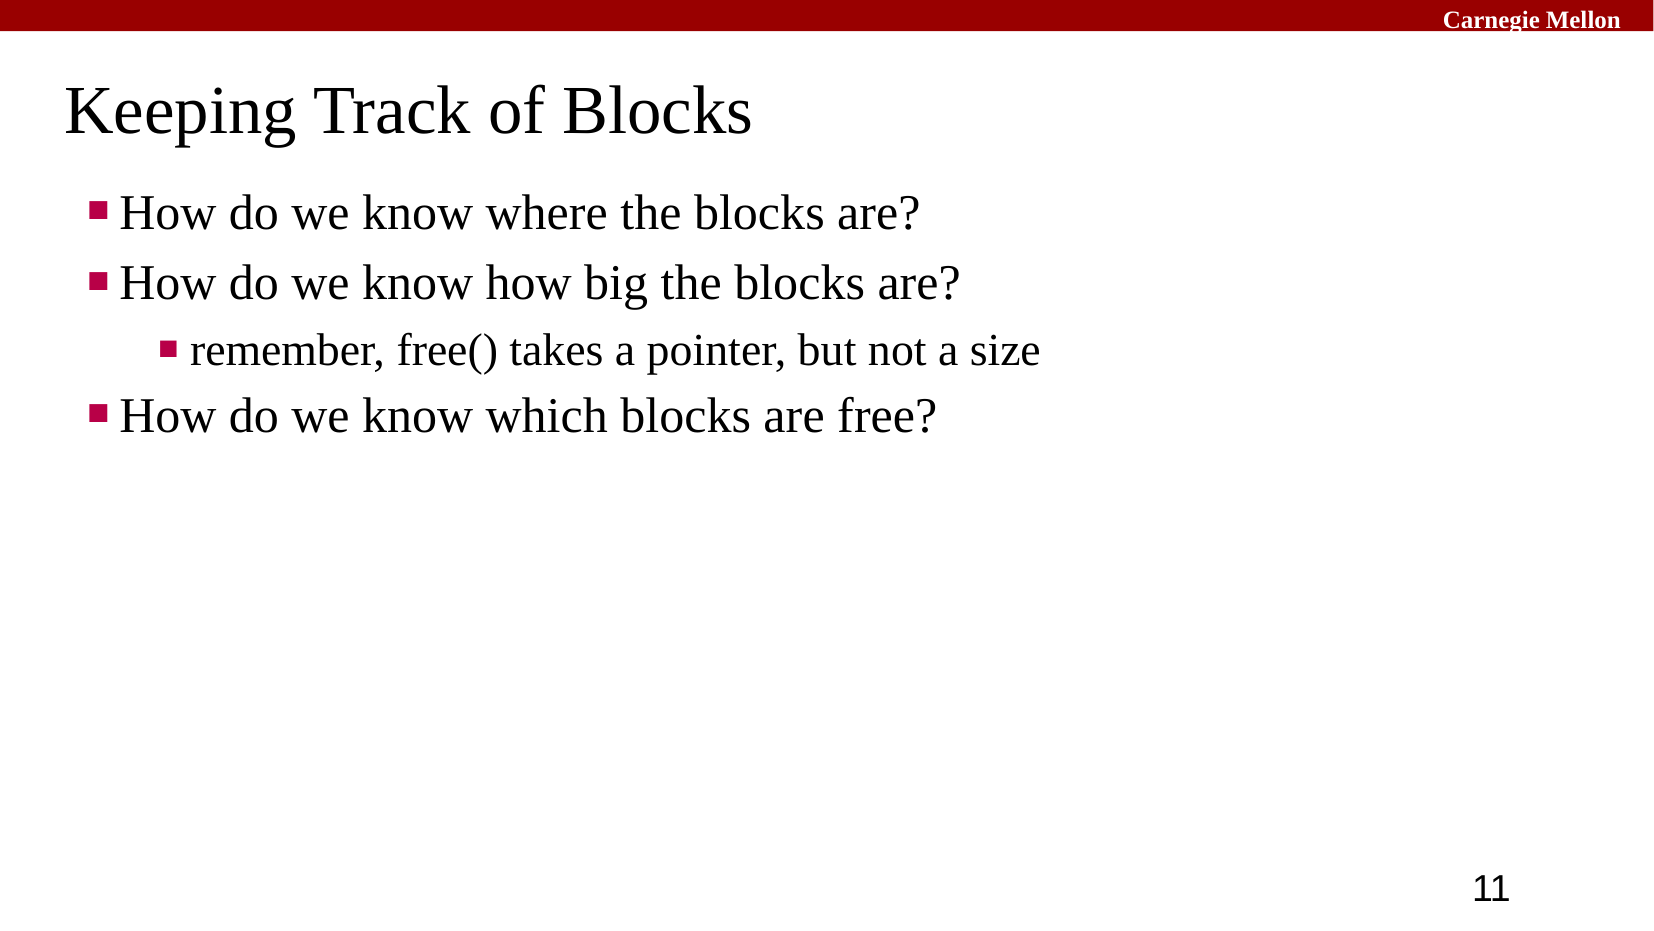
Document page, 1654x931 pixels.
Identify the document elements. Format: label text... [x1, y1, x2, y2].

title Keeping Track of Blocks [64, 58, 1576, 163]
list How do we know where the blocks are? How do we know how big the blocks are? remember, free() takes a pointer, but not a size How do we know which blocks are free? [71, 184, 1576, 859]
